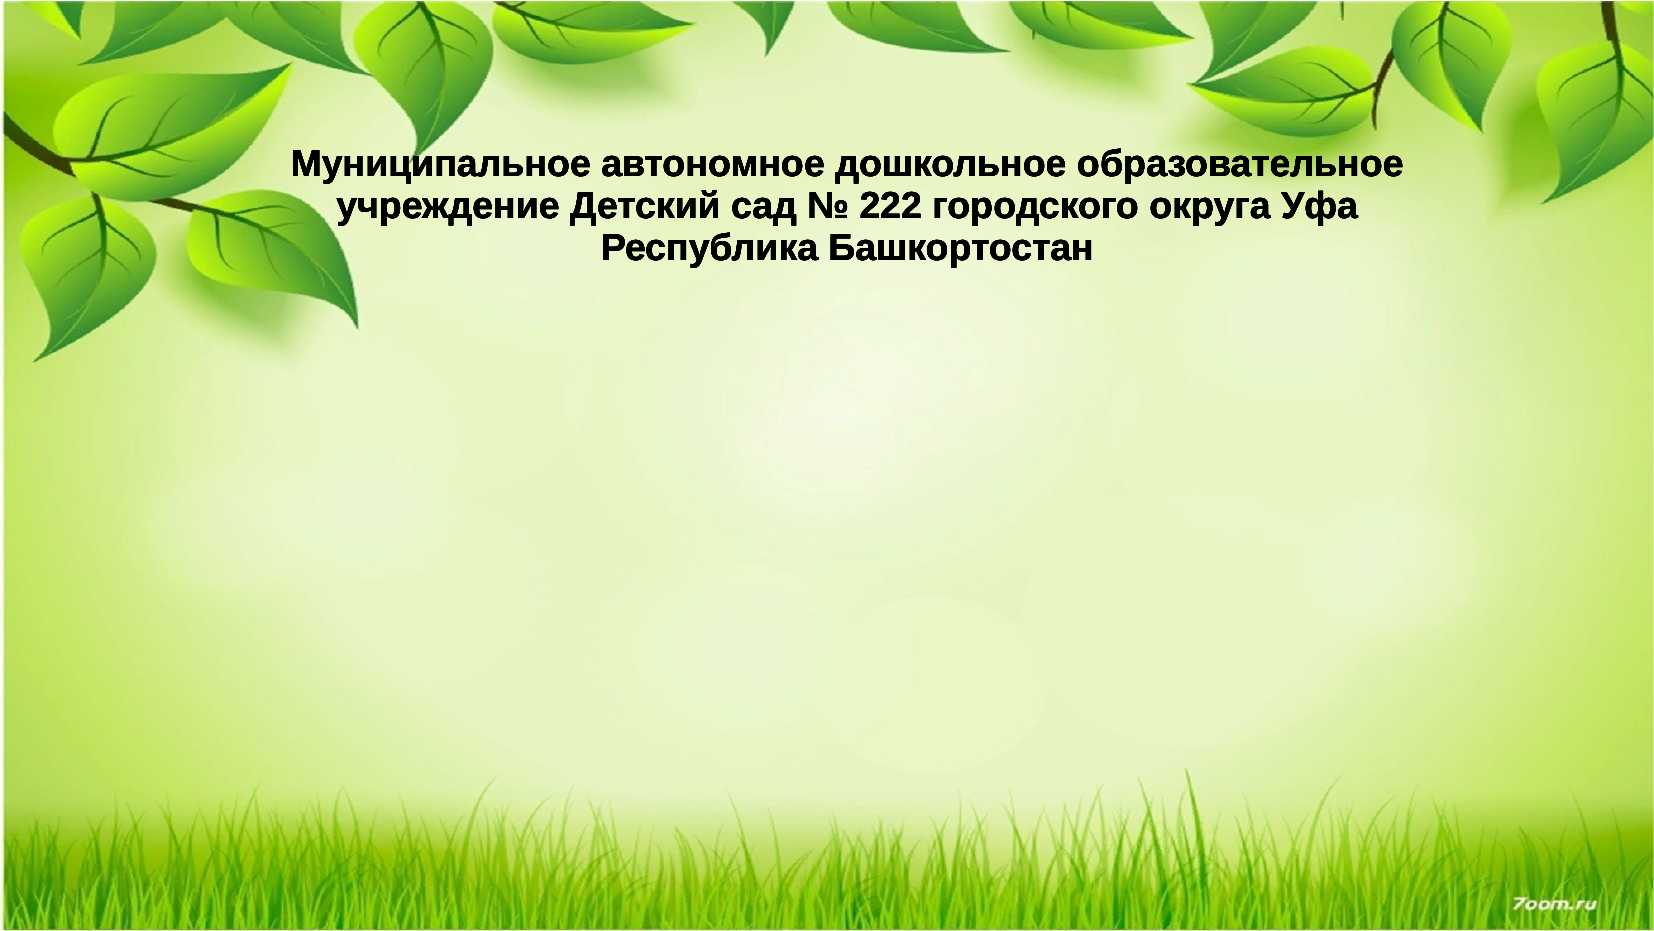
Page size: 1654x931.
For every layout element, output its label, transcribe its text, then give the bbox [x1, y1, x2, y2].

text_box Муниципальное автономное дошкольное образовательное учреждение Детский сад № 222 городского округа Уфа Республика Башкортостан [180, 135, 1516, 301]
picture [0, 1, 1654, 931]
